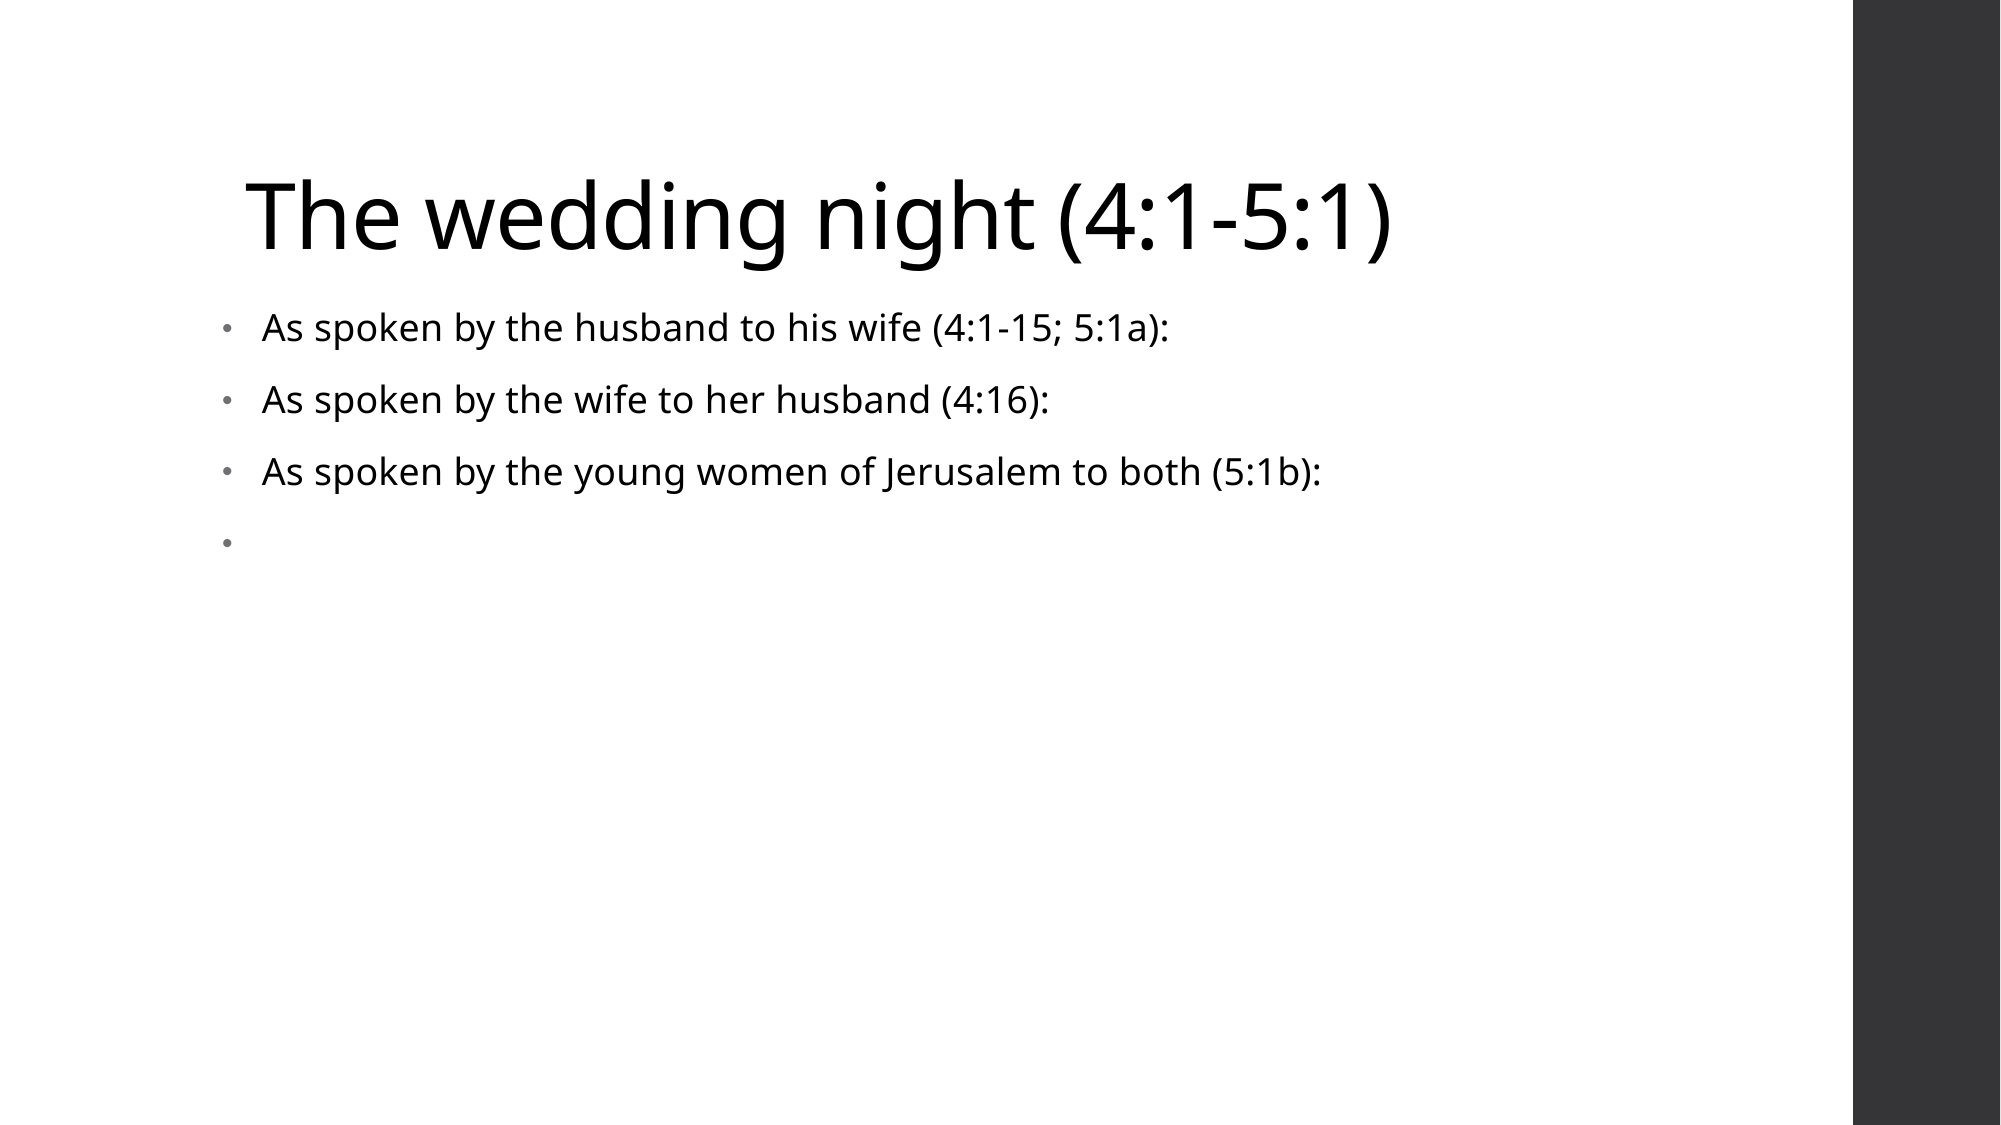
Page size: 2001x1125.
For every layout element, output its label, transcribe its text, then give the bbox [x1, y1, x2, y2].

title The wedding night (4:1-5:1) [206, 60, 1797, 278]
list As spoken by the husband to his wife (4:1-15; 5:1a): As spoken by the wife to her husband (4:16): As spoken by the young women of Jerusalem to both (5:1b): [206, 299, 1617, 1014]
